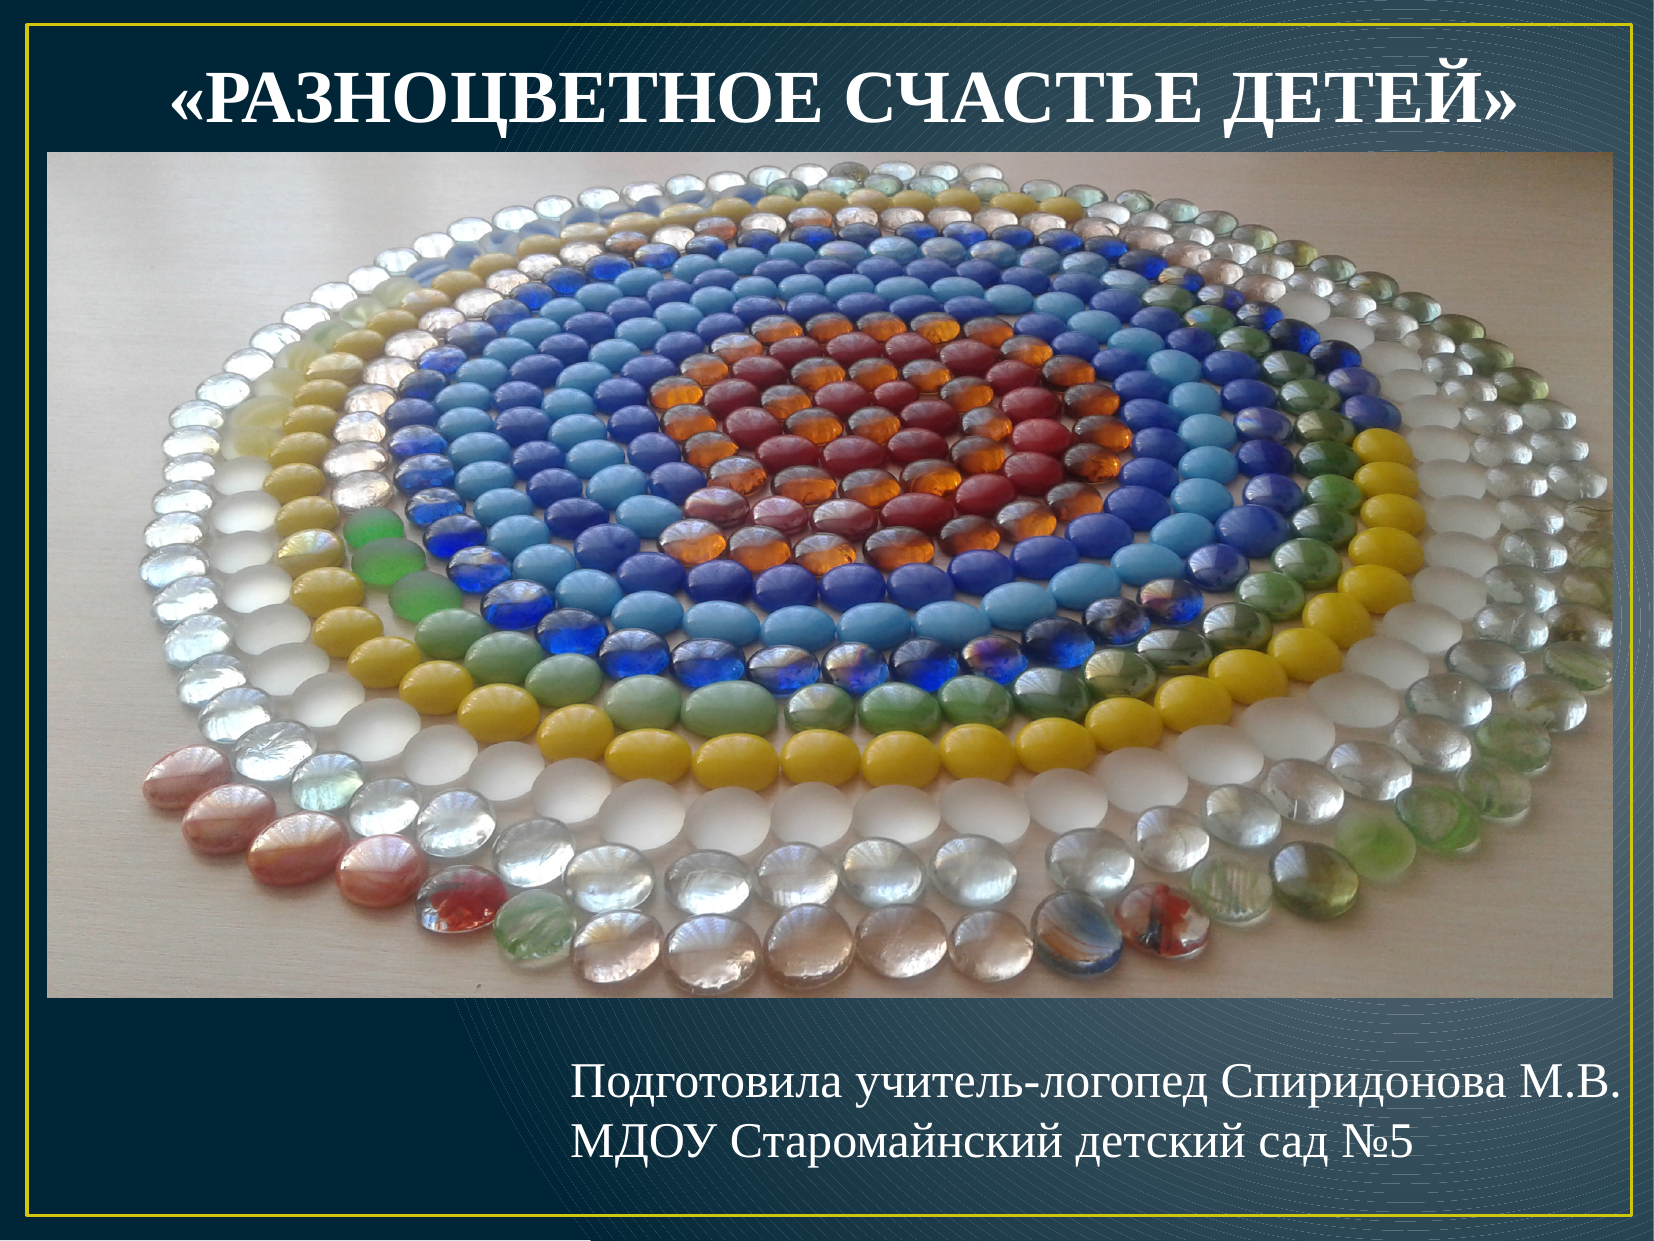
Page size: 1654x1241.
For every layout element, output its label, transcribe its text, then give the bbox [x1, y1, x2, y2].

picture [48, 152, 1613, 999]
text_box «РАЗНОЦВЕТНОЕ СЧАСТЬЕ ДЕТЕЙ» [141, 39, 1548, 146]
text_box Подготовила учитель-логопед Спиридонова М.В. МДОУ Старомайнский детский сад №5 [555, 1039, 1654, 1177]
